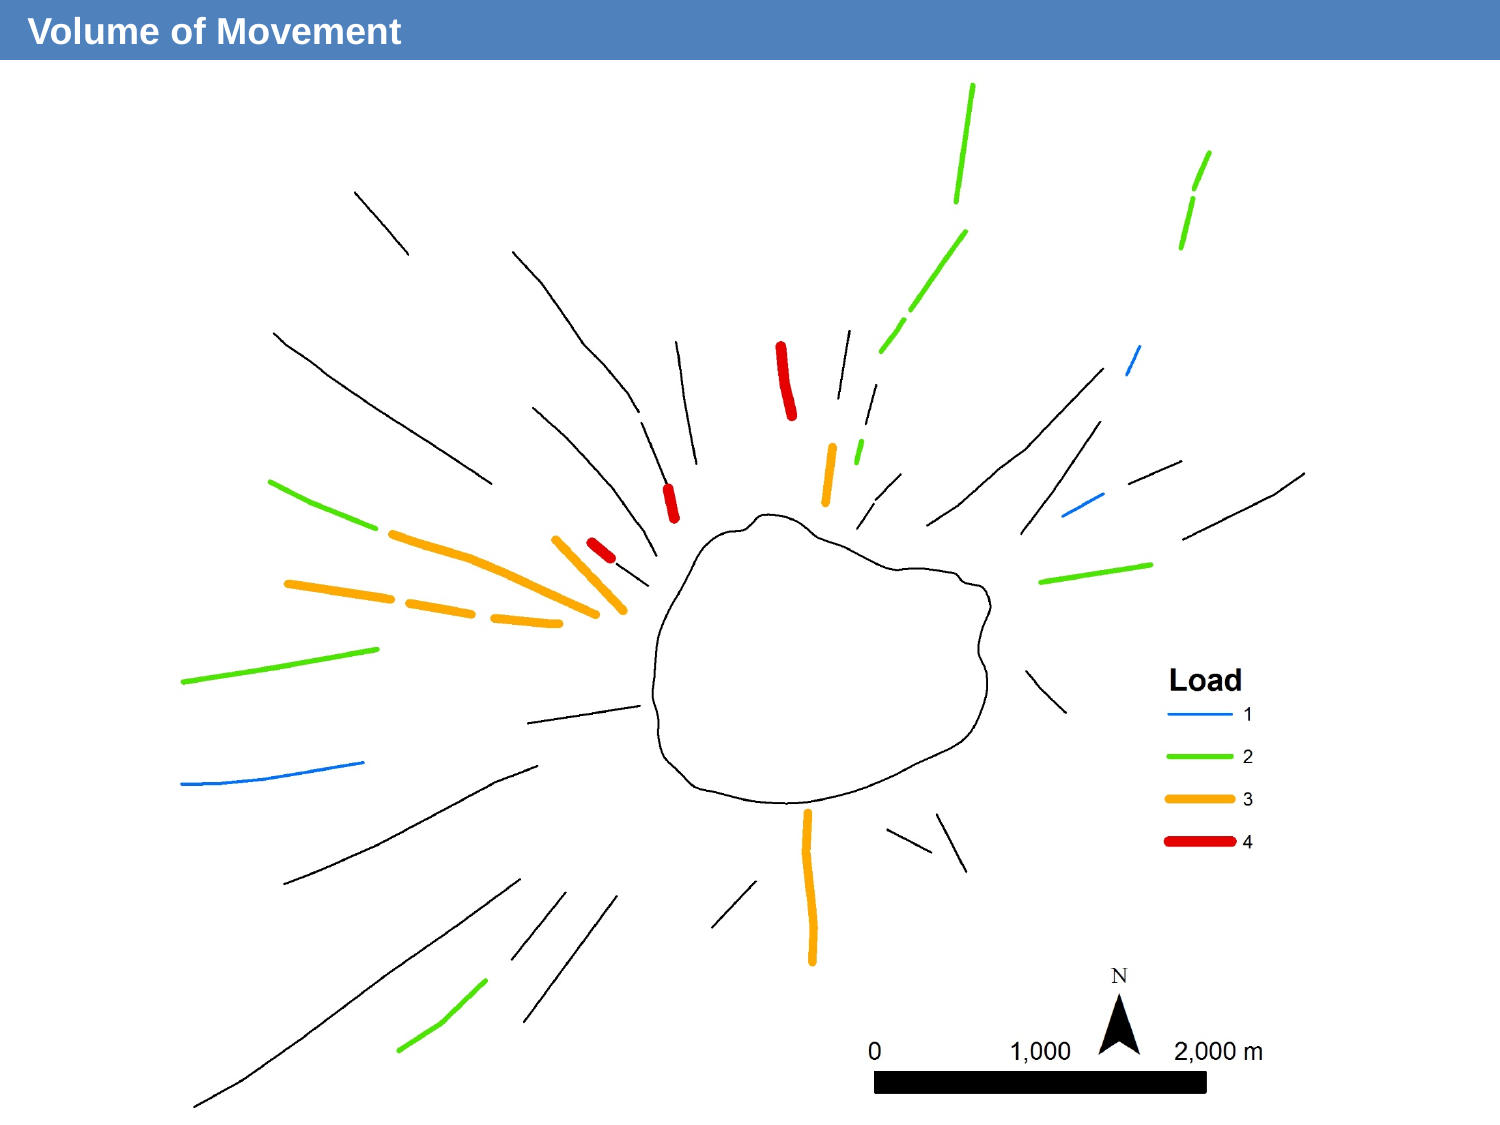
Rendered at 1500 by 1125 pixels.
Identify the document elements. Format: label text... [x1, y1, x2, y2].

text_box Volume of Movement [12, 0, 1038, 60]
picture [174, 61, 1326, 1125]
